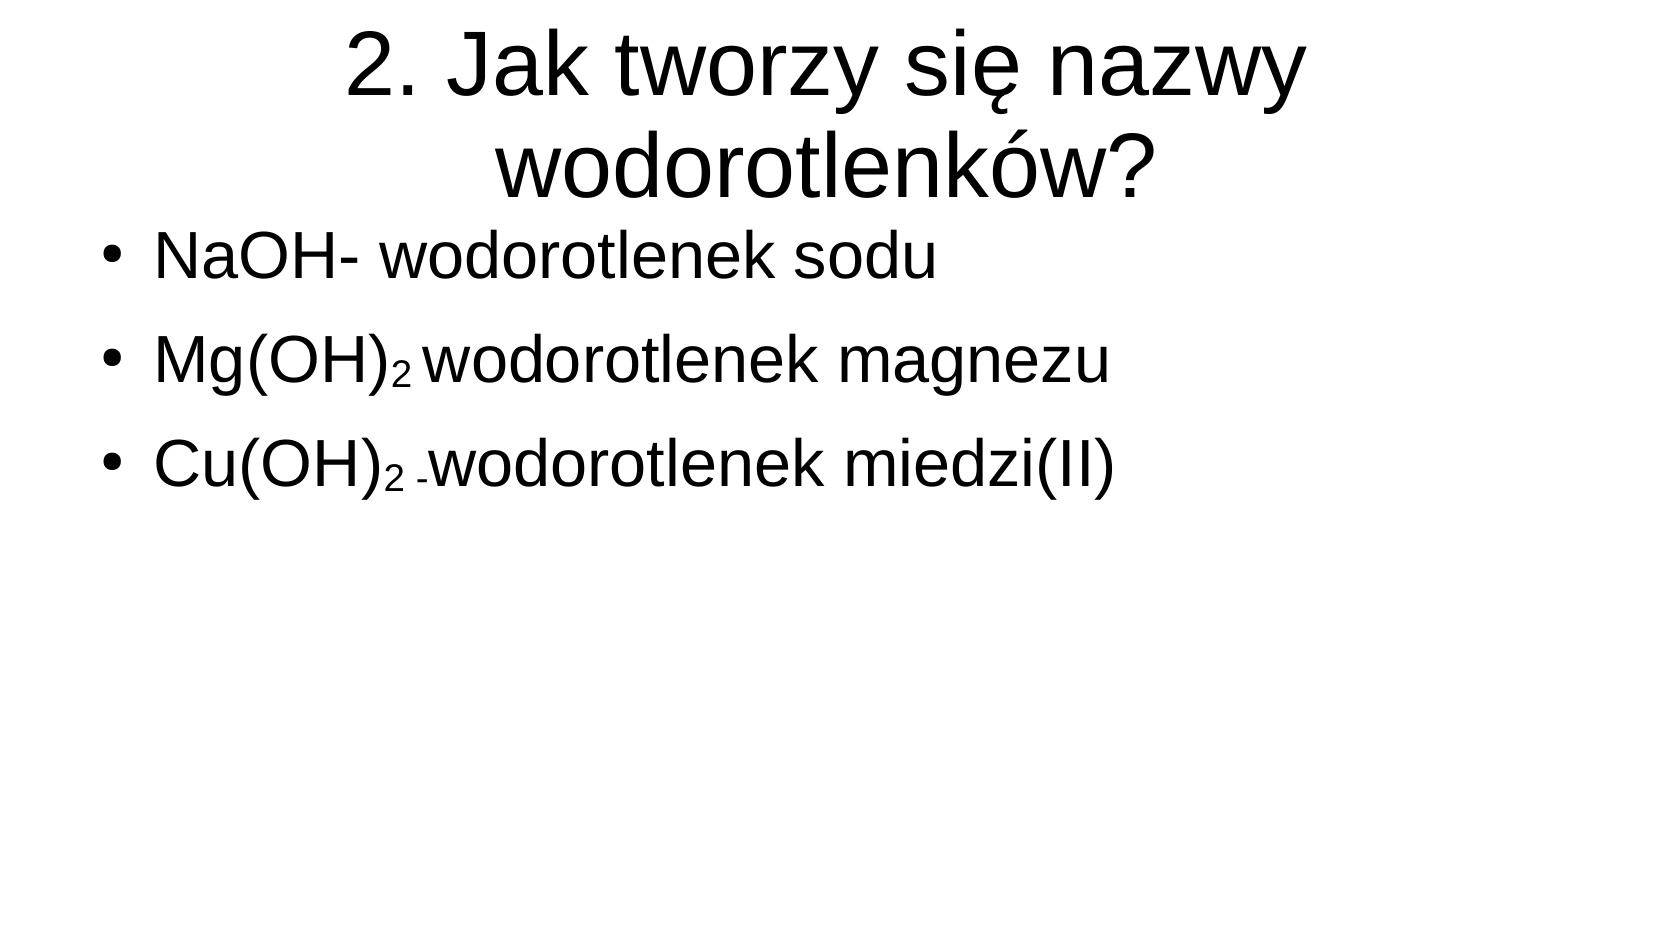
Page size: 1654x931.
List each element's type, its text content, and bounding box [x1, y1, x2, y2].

list NaOH- wodorotlenek sodu Mg(OH)2 wodorotlenek magnezu Cu(OH)2 -wodorotlenek miedzi(II) [82, 217, 1571, 758]
title 2. Jak tworzy się nazwy wodorotlenków? [82, 12, 1571, 217]
